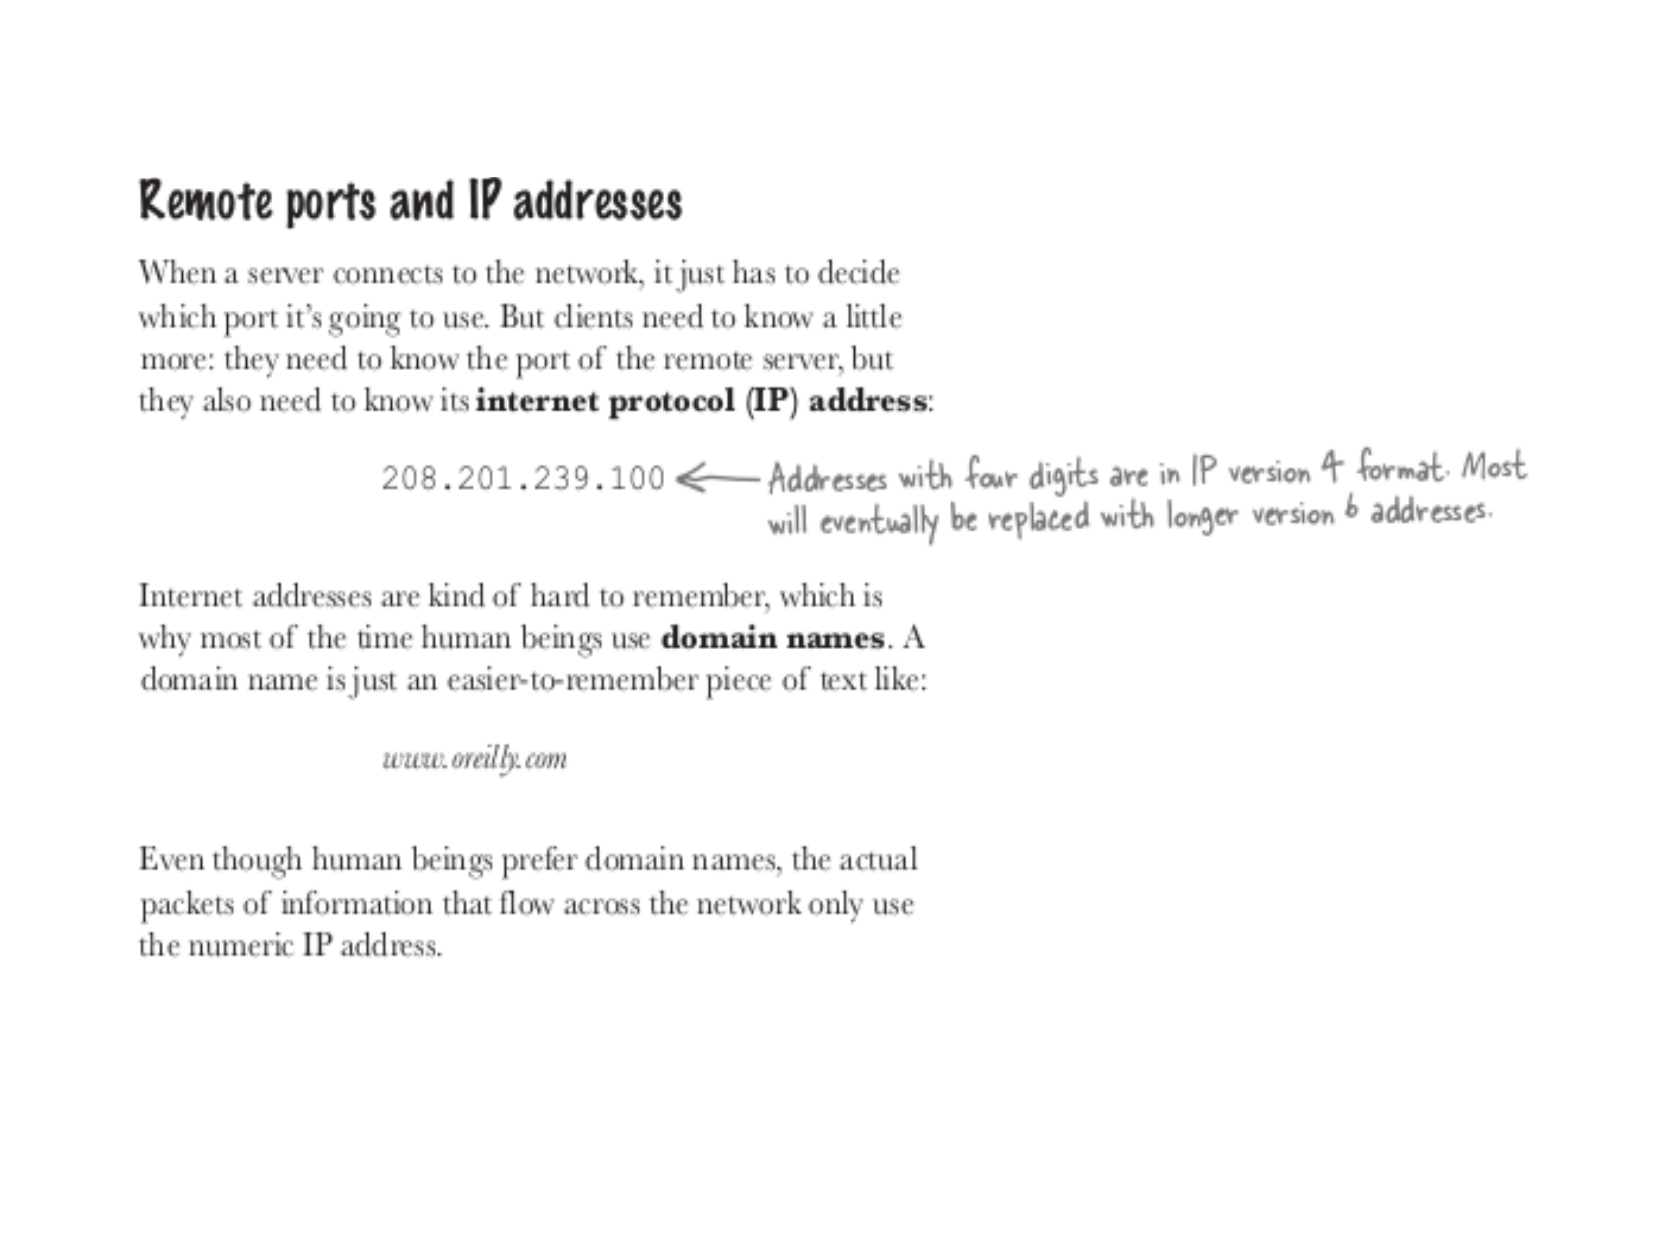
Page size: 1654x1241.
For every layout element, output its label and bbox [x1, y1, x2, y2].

picture [94, 177, 1595, 993]
